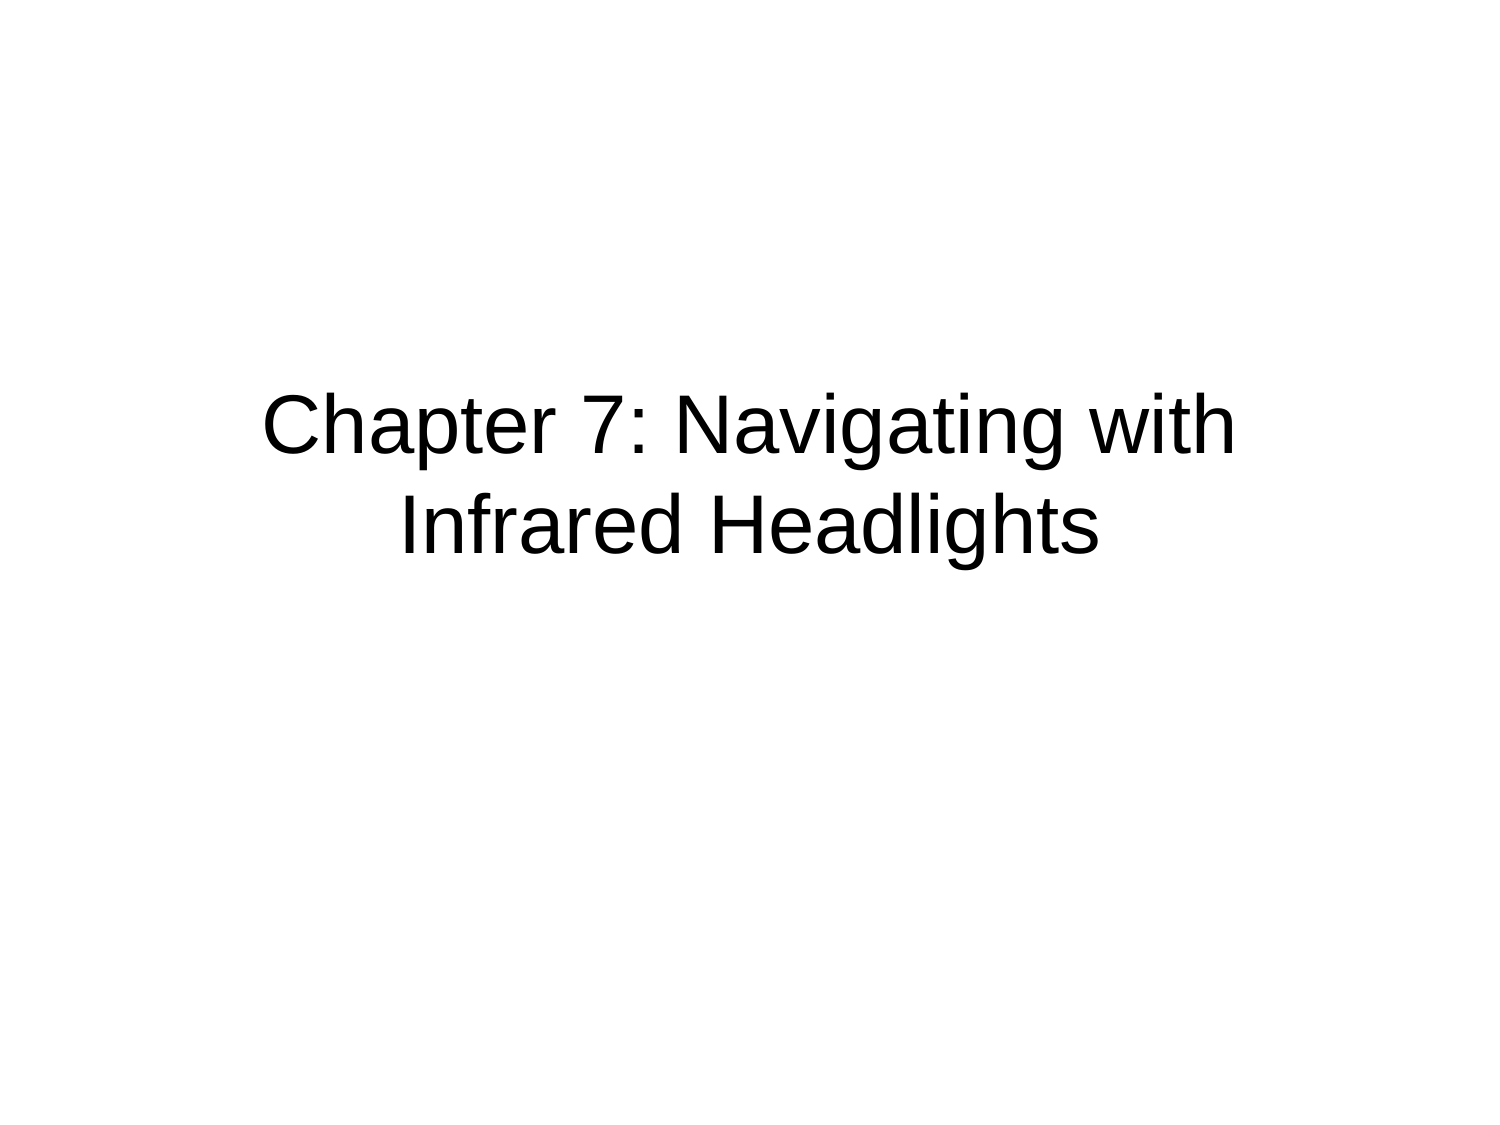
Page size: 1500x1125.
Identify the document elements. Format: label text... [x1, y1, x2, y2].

title Chapter 7: Navigating with Infrared Headlights [112, 349, 1388, 591]
